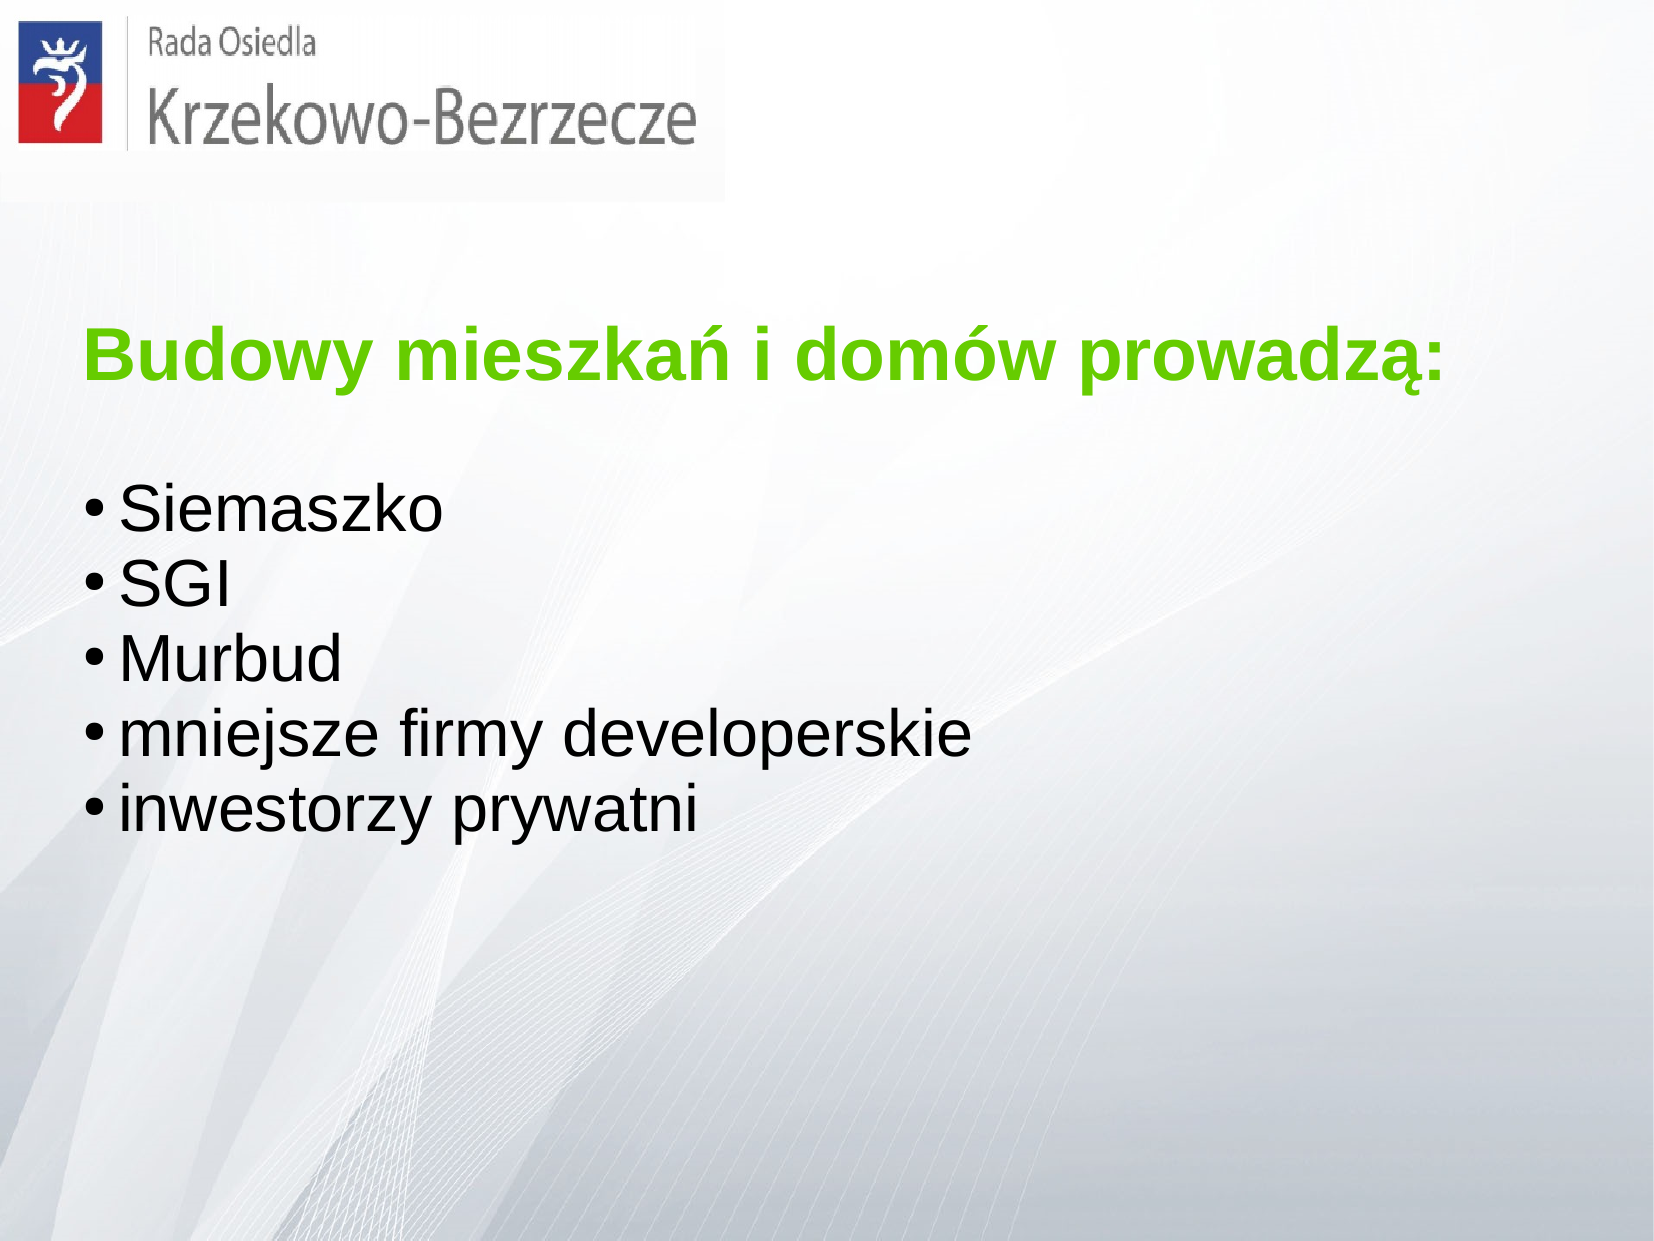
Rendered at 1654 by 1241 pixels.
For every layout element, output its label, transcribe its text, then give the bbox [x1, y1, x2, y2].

subtitle Budowy mieszkań i domów prowadzą: Siemaszko SGI Murbud mniejsze firmy developerskie inwestorzy prywatni [82, 49, 1571, 1109]
picture [0, 0, 1654, 1241]
